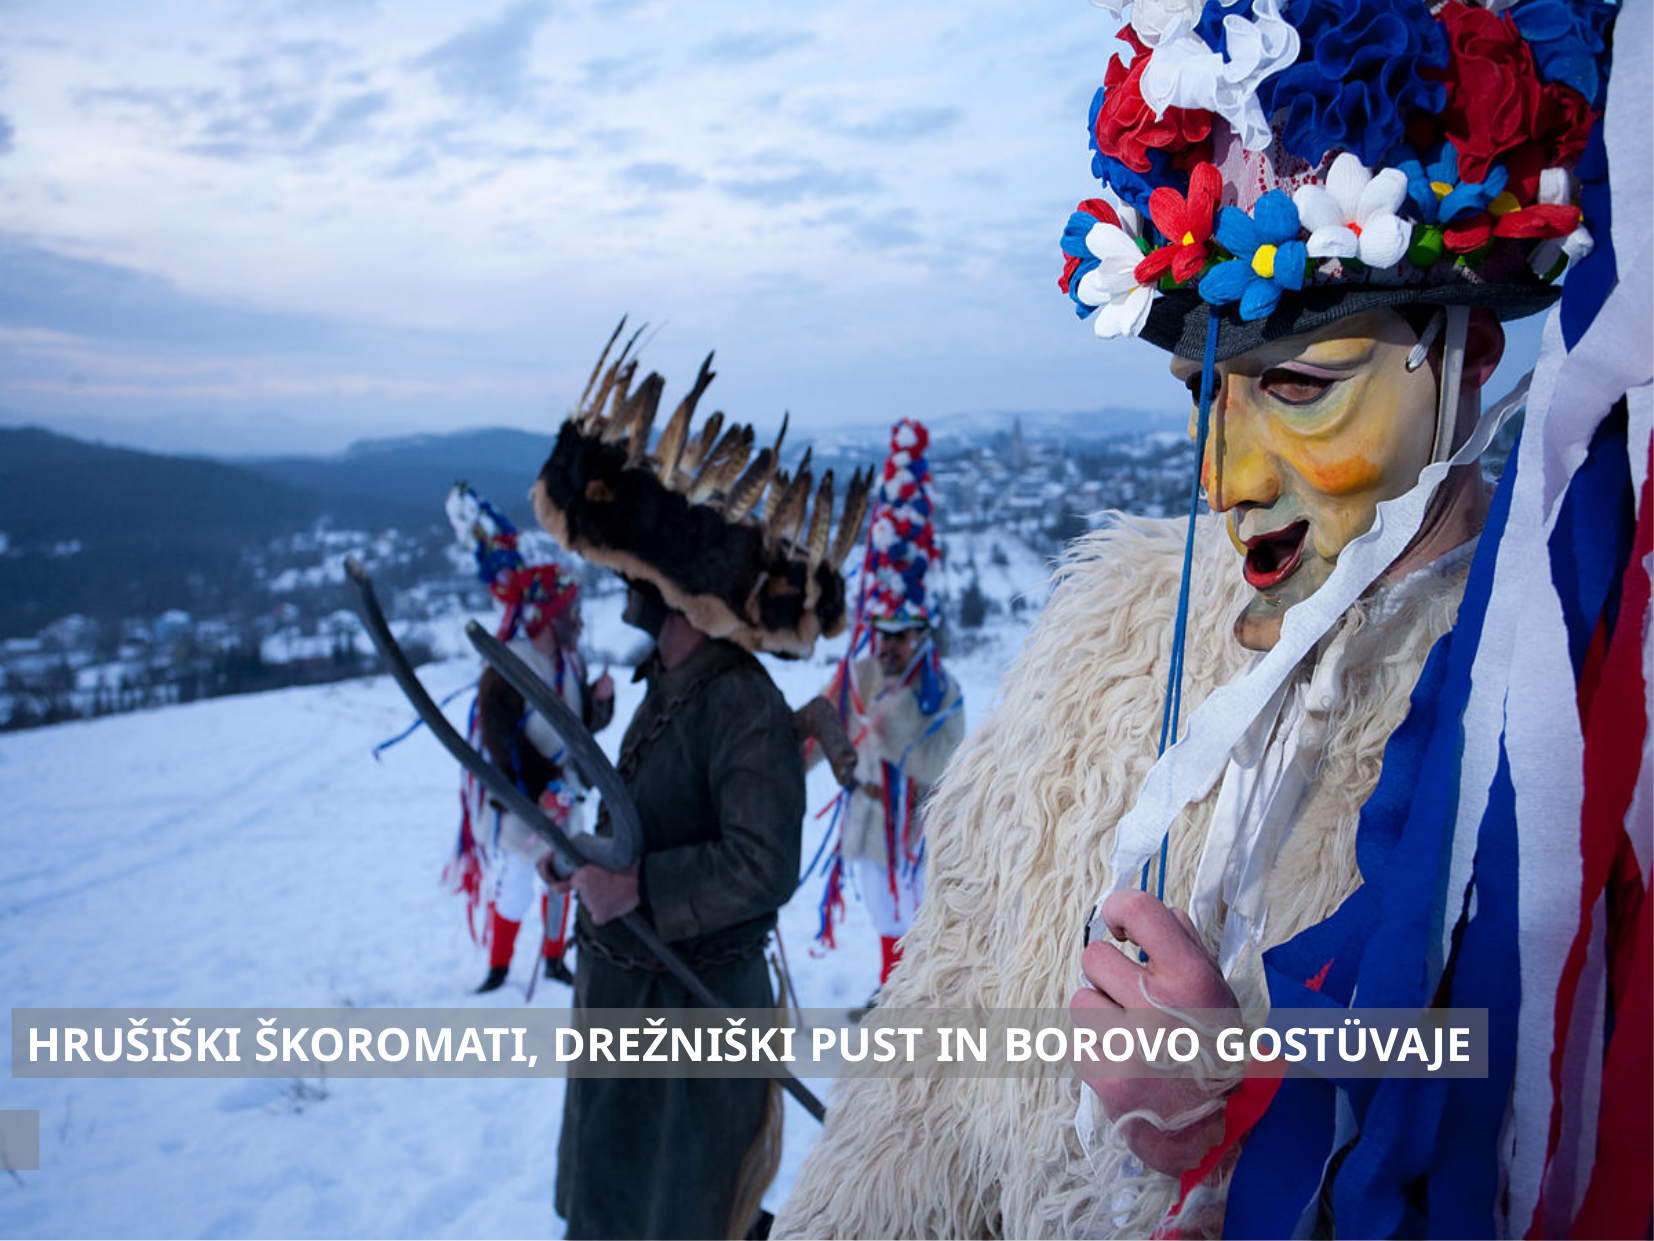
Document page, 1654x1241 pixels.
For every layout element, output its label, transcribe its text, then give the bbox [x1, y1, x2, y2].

text_box [0, 1110, 40, 1170]
text_box HRUŠIŠKI ŠKOROMATI, DREŽNIŠKI PUST IN BOROVO GOSTÜVAJE [11, 1008, 1489, 1078]
picture [0, 0, 1654, 1241]
